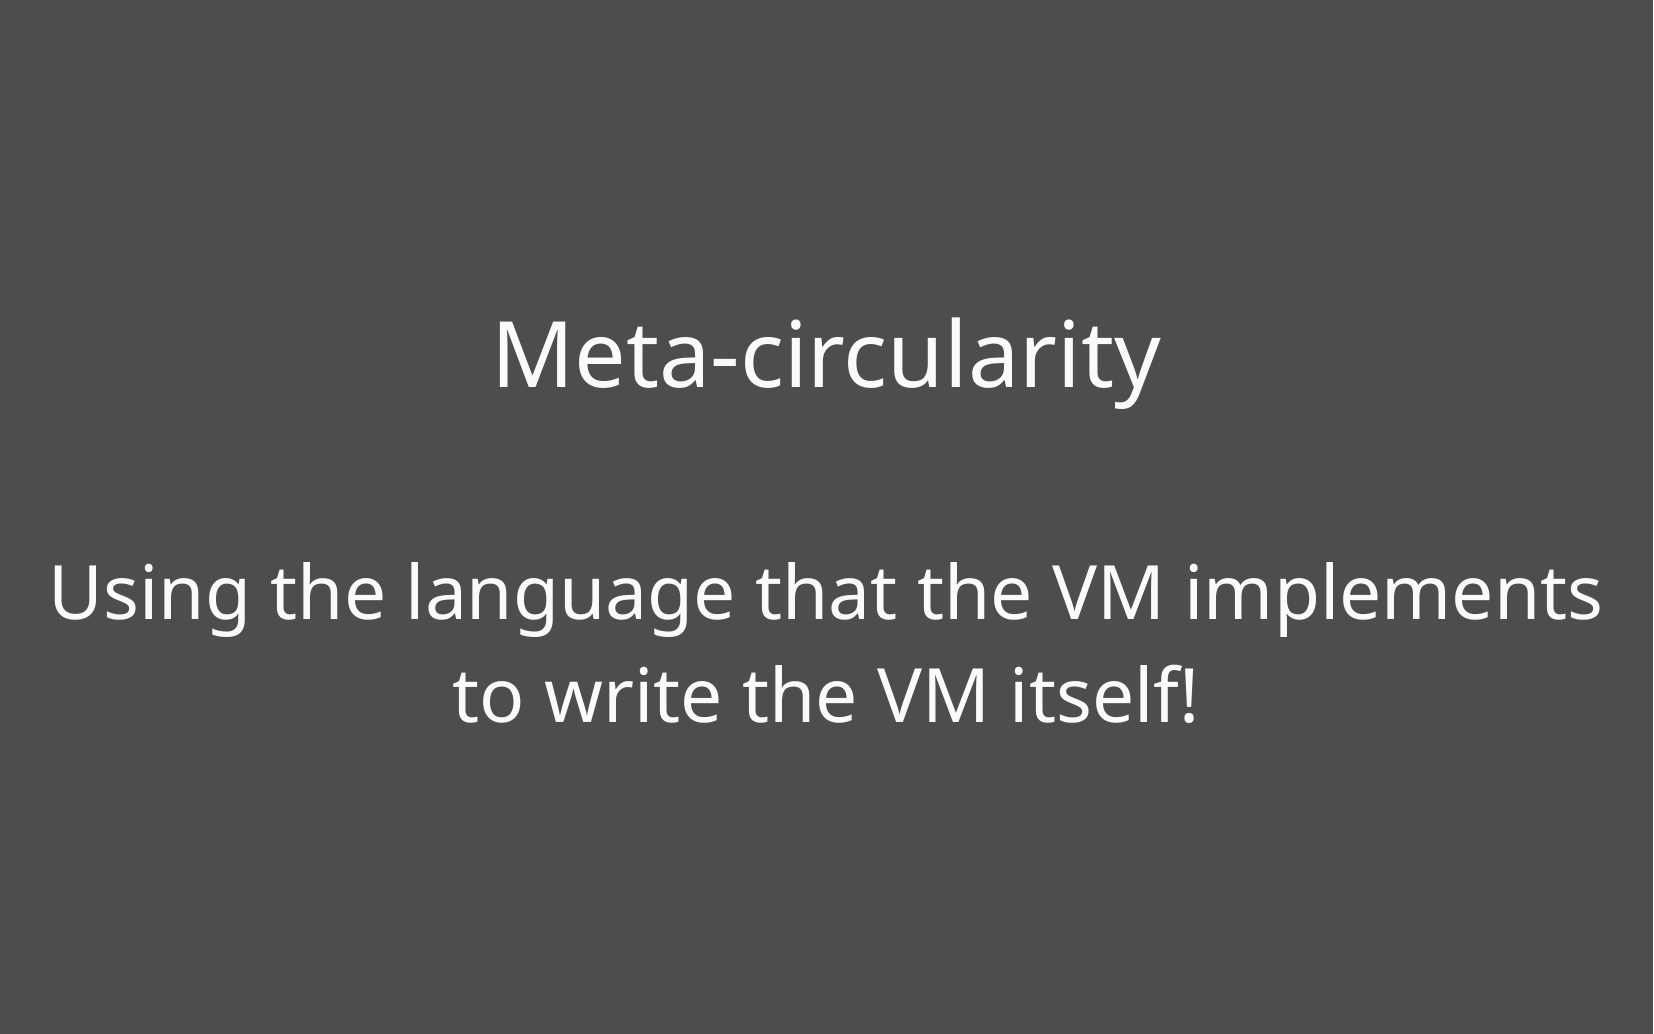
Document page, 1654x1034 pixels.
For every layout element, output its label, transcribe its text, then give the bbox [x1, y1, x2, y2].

title Meta-circularity Using the language that the VM implements to write the VM itself! [0, 0, 1653, 1034]
